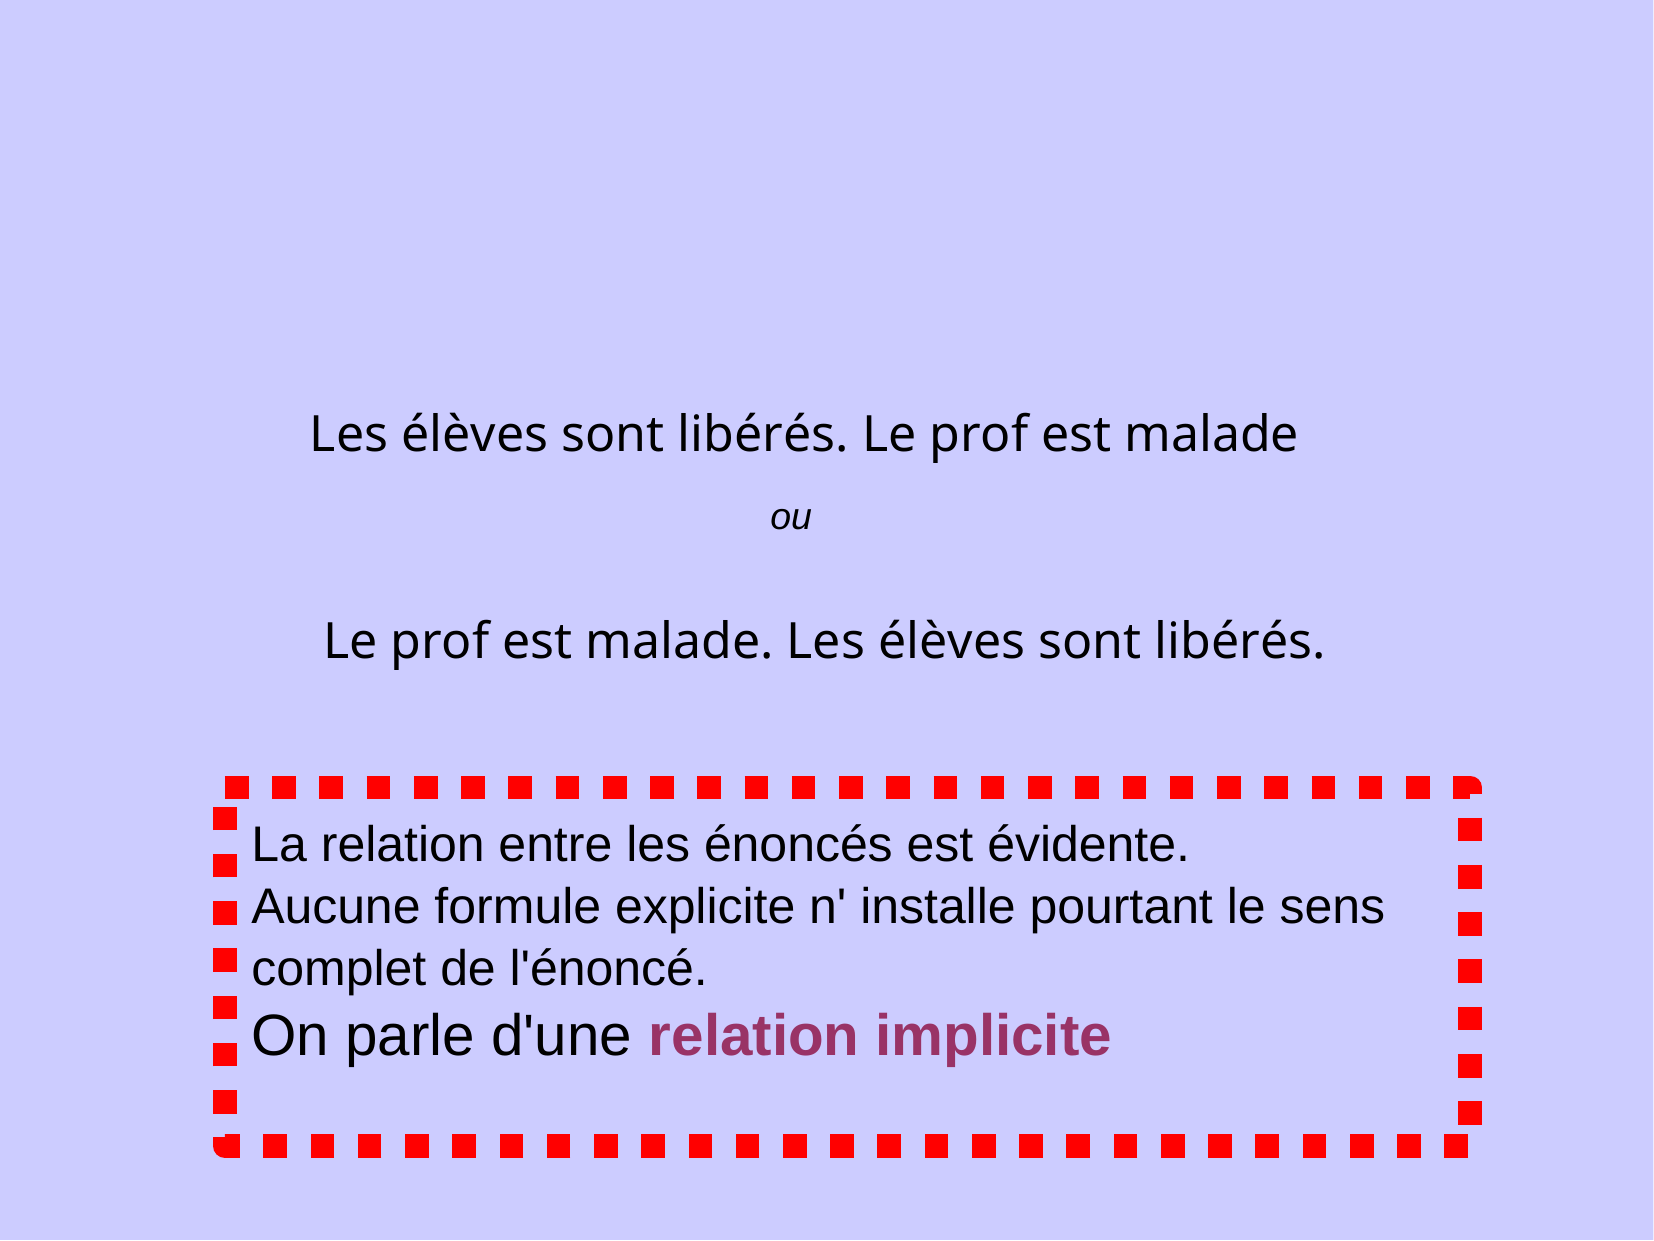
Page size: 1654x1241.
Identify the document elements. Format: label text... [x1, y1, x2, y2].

text_box Le prof est malade. Les élèves sont libérés. [295, 590, 1536, 709]
text_box ou [755, 486, 827, 543]
text_box La relation entre les énoncés est évidente. Aucune formule explicite n' installe pourtant le sens complet de l'énoncé. On parle d'une relation implicite [224, 787, 1471, 1147]
text_box Les élèves sont libérés. Le prof est malade [295, 383, 1536, 503]
